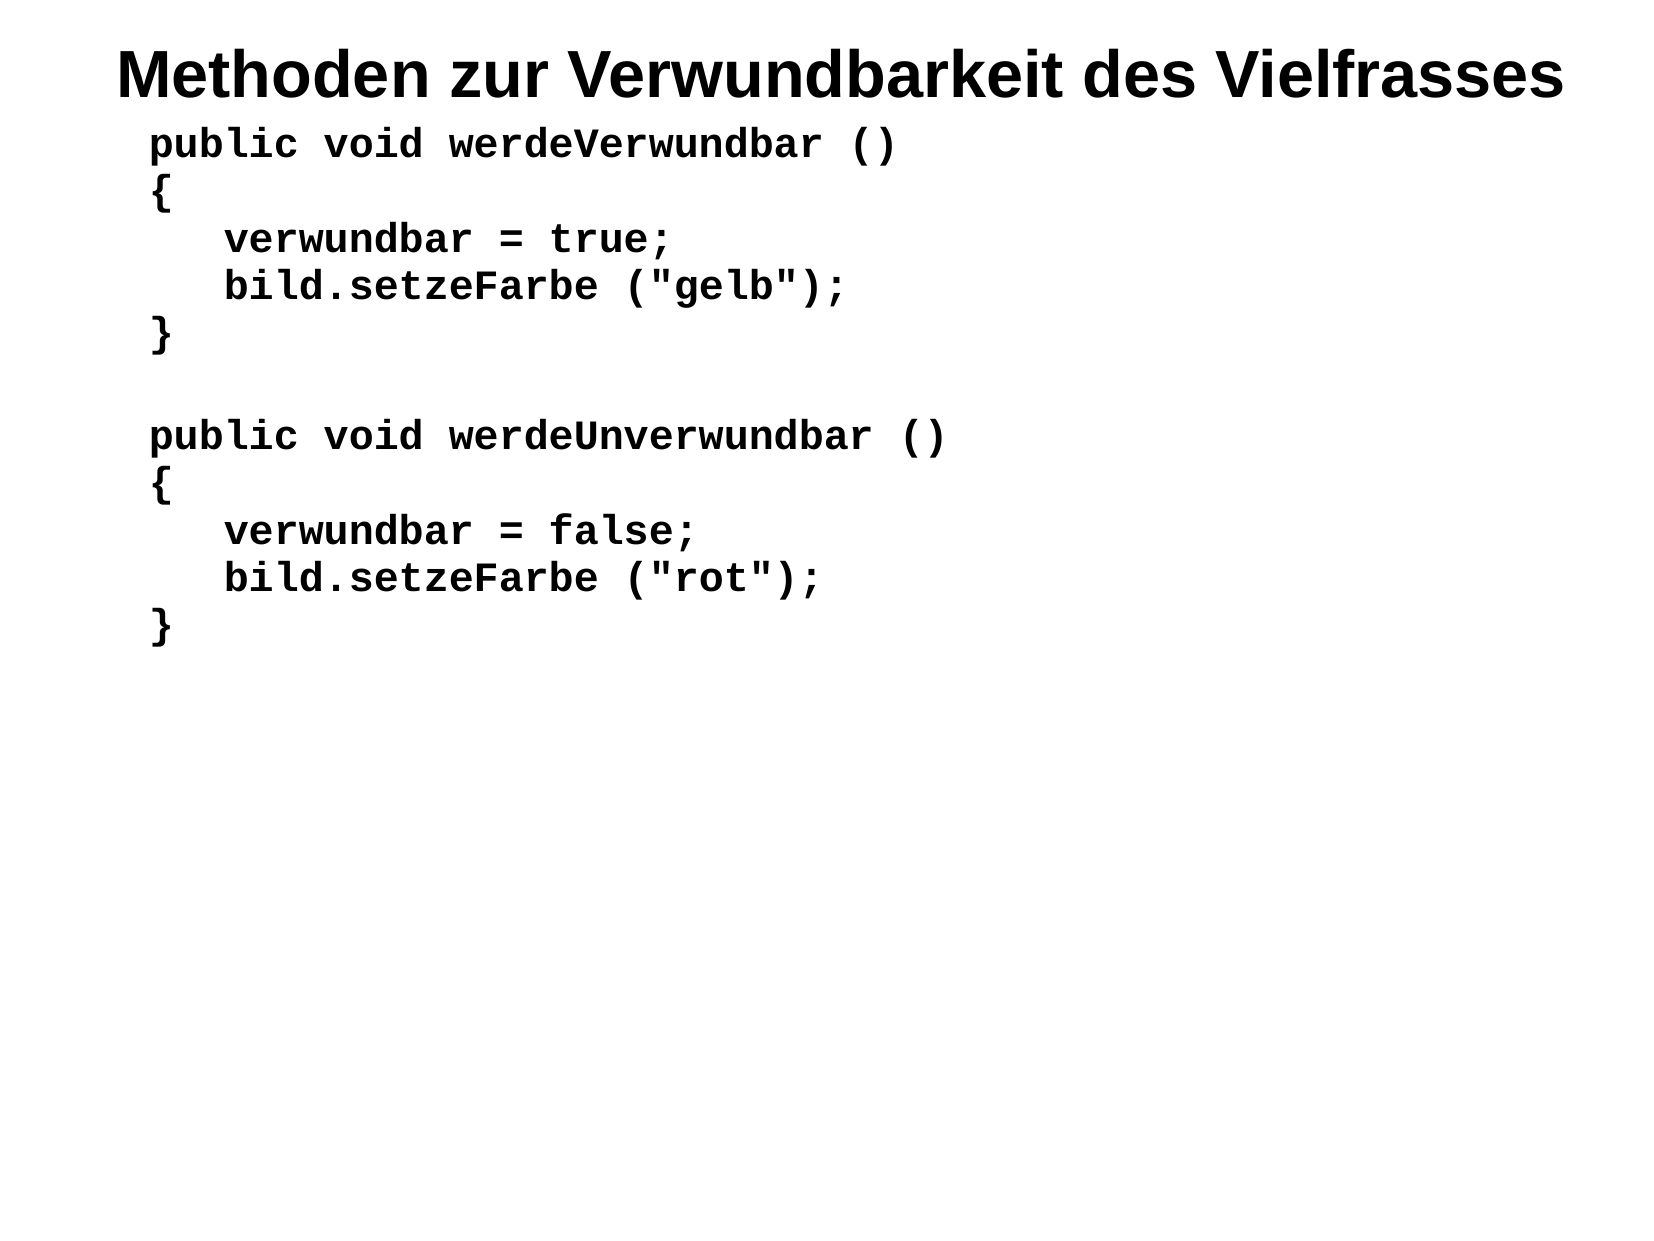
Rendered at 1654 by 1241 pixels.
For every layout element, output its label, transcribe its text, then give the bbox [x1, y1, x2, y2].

text_box public void werdeVerwundbar () { verwundbar = true; bild.setzeFarbe ("gelb"); } [59, 120, 1004, 384]
text_box public void werdeUnverwundbar () { verwundbar = false; bild.setzeFarbe ("rot"); } [59, 407, 1004, 674]
text_box Methoden zur Verwundbarkeit des Vielfrasses [59, 29, 1625, 120]
